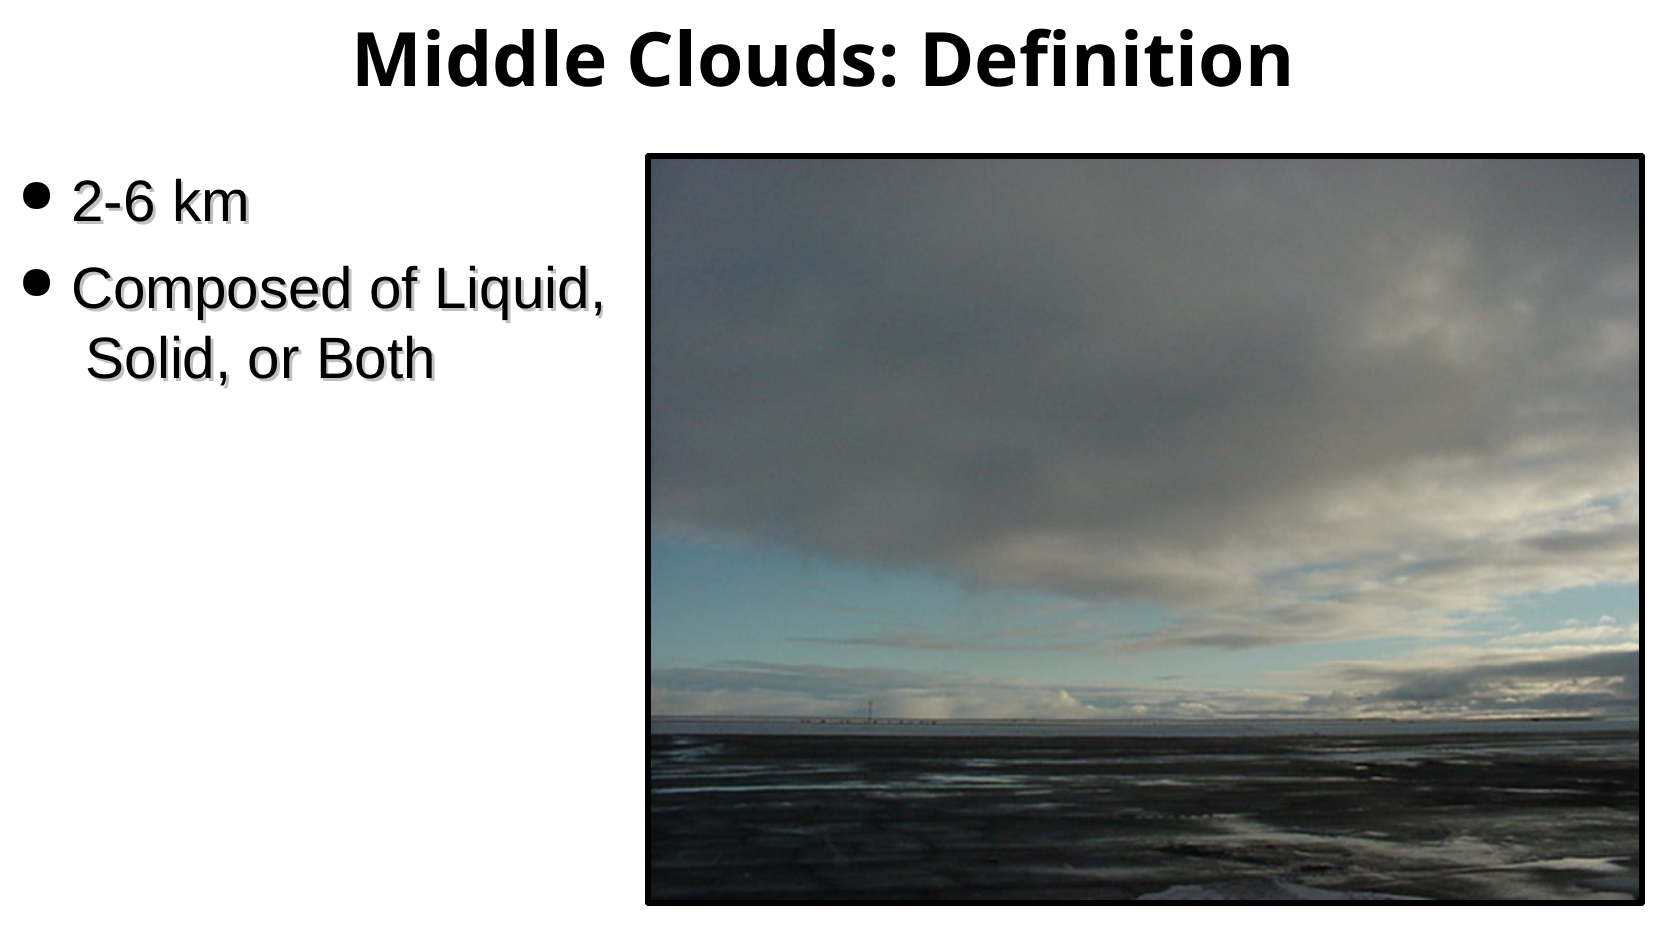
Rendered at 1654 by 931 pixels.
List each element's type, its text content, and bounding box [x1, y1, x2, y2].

title Middle Clouds: Definition [0, 5, 1651, 107]
text_box 2-6 km Composed of Liquid, Solid, or Both [2, 155, 640, 398]
picture [651, 159, 1639, 901]
